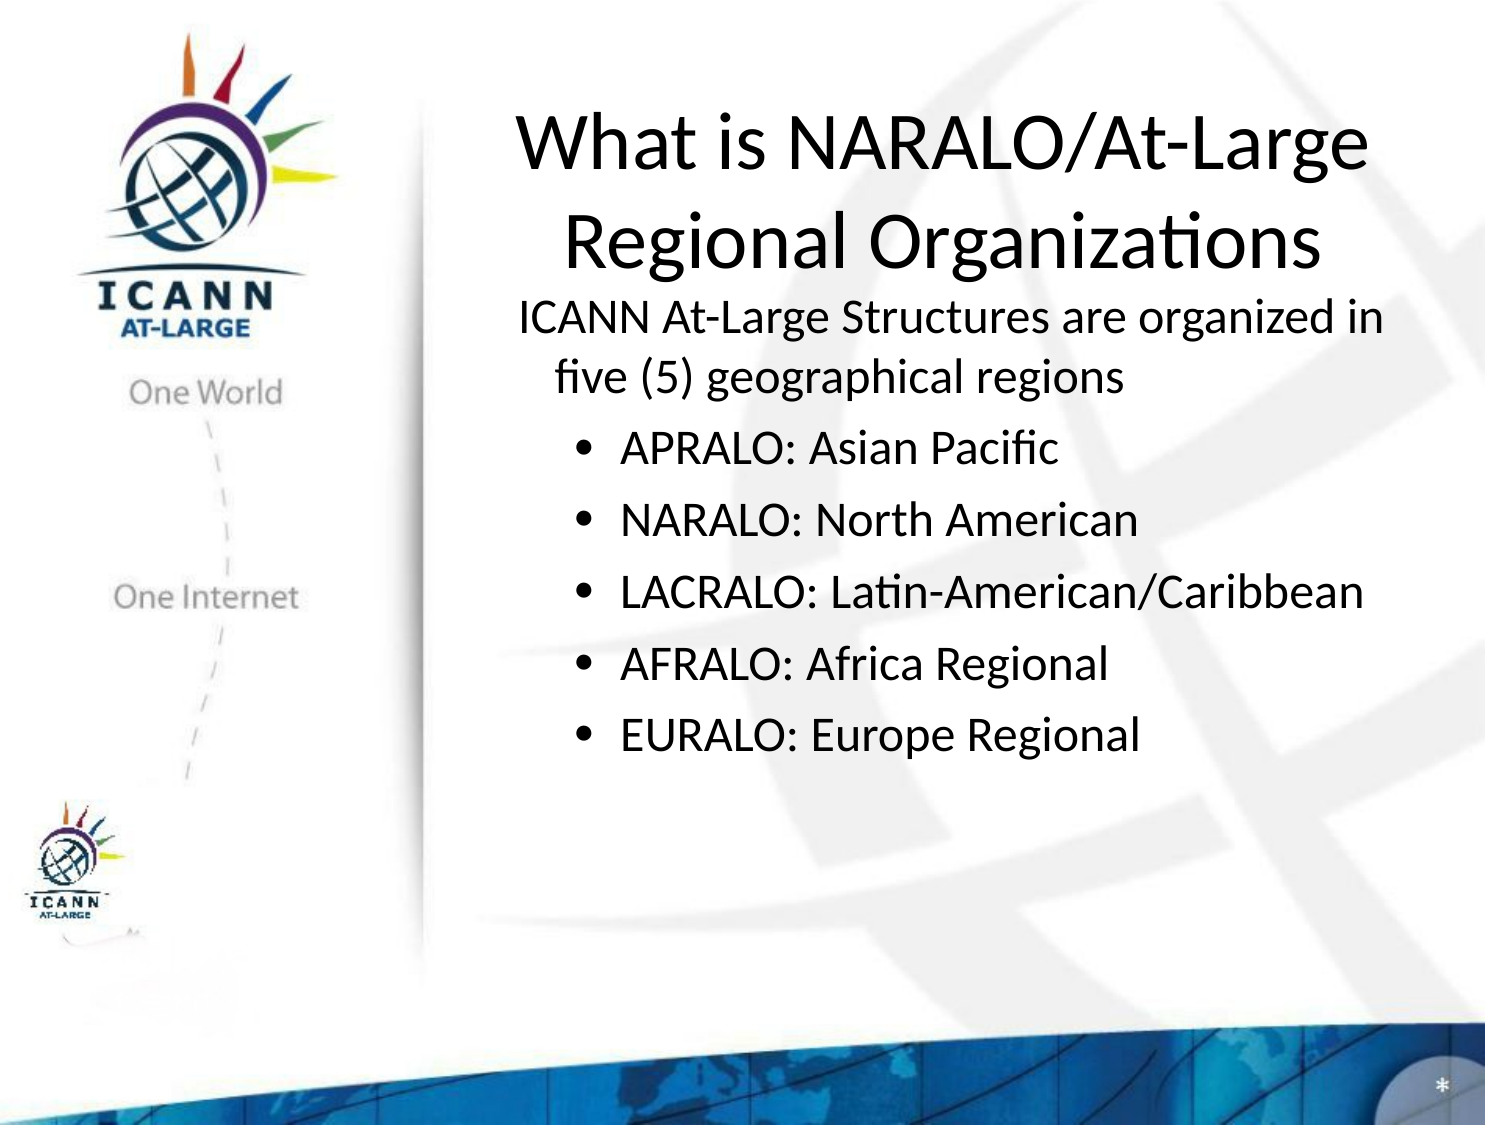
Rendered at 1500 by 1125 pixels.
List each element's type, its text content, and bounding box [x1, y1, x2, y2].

text_box What is NARALO/At-Large Regional Organizations [426, 72, 1461, 291]
text_box ICANN At-Large Structures are organized in five (5) geographical regions APRALO: Asian Pacific NARALO: North American LACRALO: Latin-American/Caribbean AFRALO: Africa Regional EURALO: Europe Regional [483, 291, 1405, 918]
picture [0, 0, 1485, 1125]
